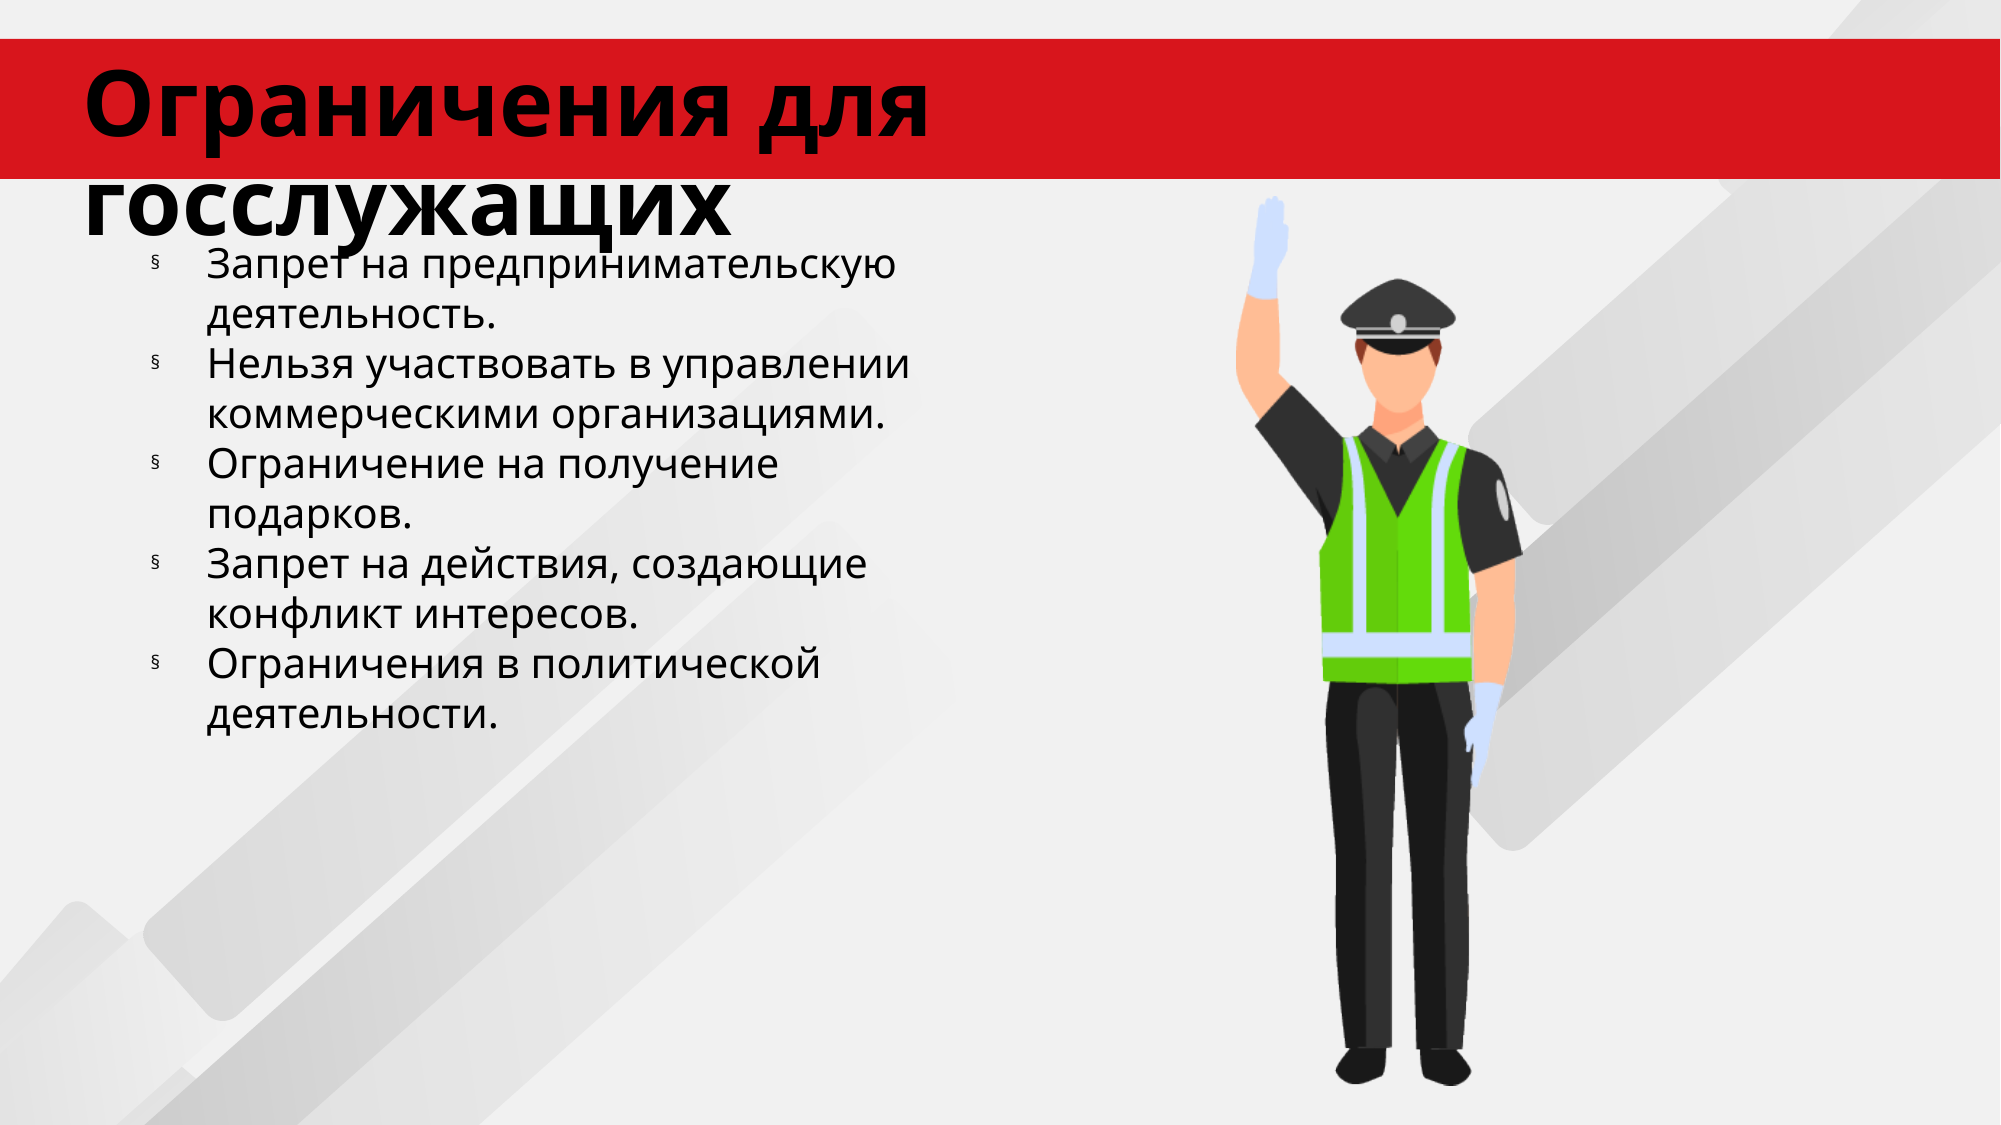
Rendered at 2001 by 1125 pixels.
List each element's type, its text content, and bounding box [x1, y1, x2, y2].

text_box Ограничения для госслужащих [68, 50, 1569, 198]
picture [1236, 196, 1523, 1086]
text_box [0, 38, 2000, 179]
text_box Запрет на предпринимательскую деятельность. Нельзя участвовать в управлении коммерческими организациями. Ограничение на получение подарков. Запрет на действия, создающие конфликт интересов. Ограничения в политической деятельности. [135, 229, 1000, 745]
